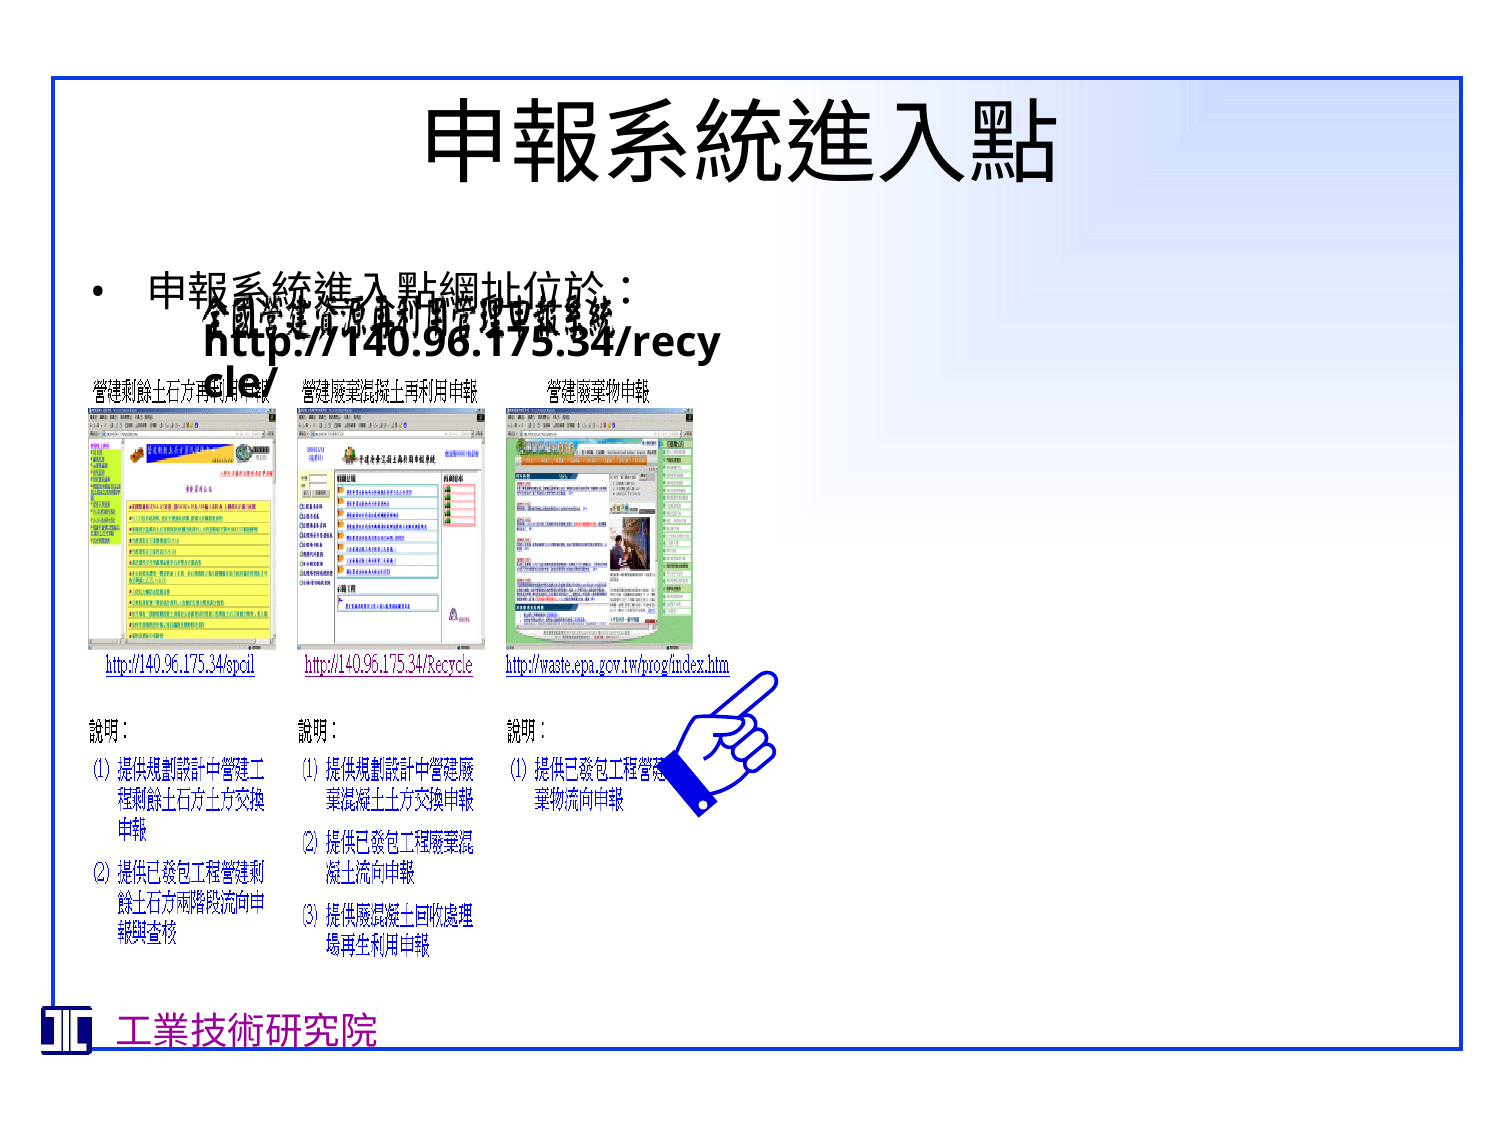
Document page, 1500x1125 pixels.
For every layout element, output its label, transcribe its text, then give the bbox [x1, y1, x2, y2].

picture [655, 668, 780, 818]
list 申報系統進入點網址位於：http://140.96.175.34/recycle/ [75, 262, 738, 1005]
chart [265, 385, 1282, 1046]
title 申報系統進入點 [75, 45, 1426, 233]
